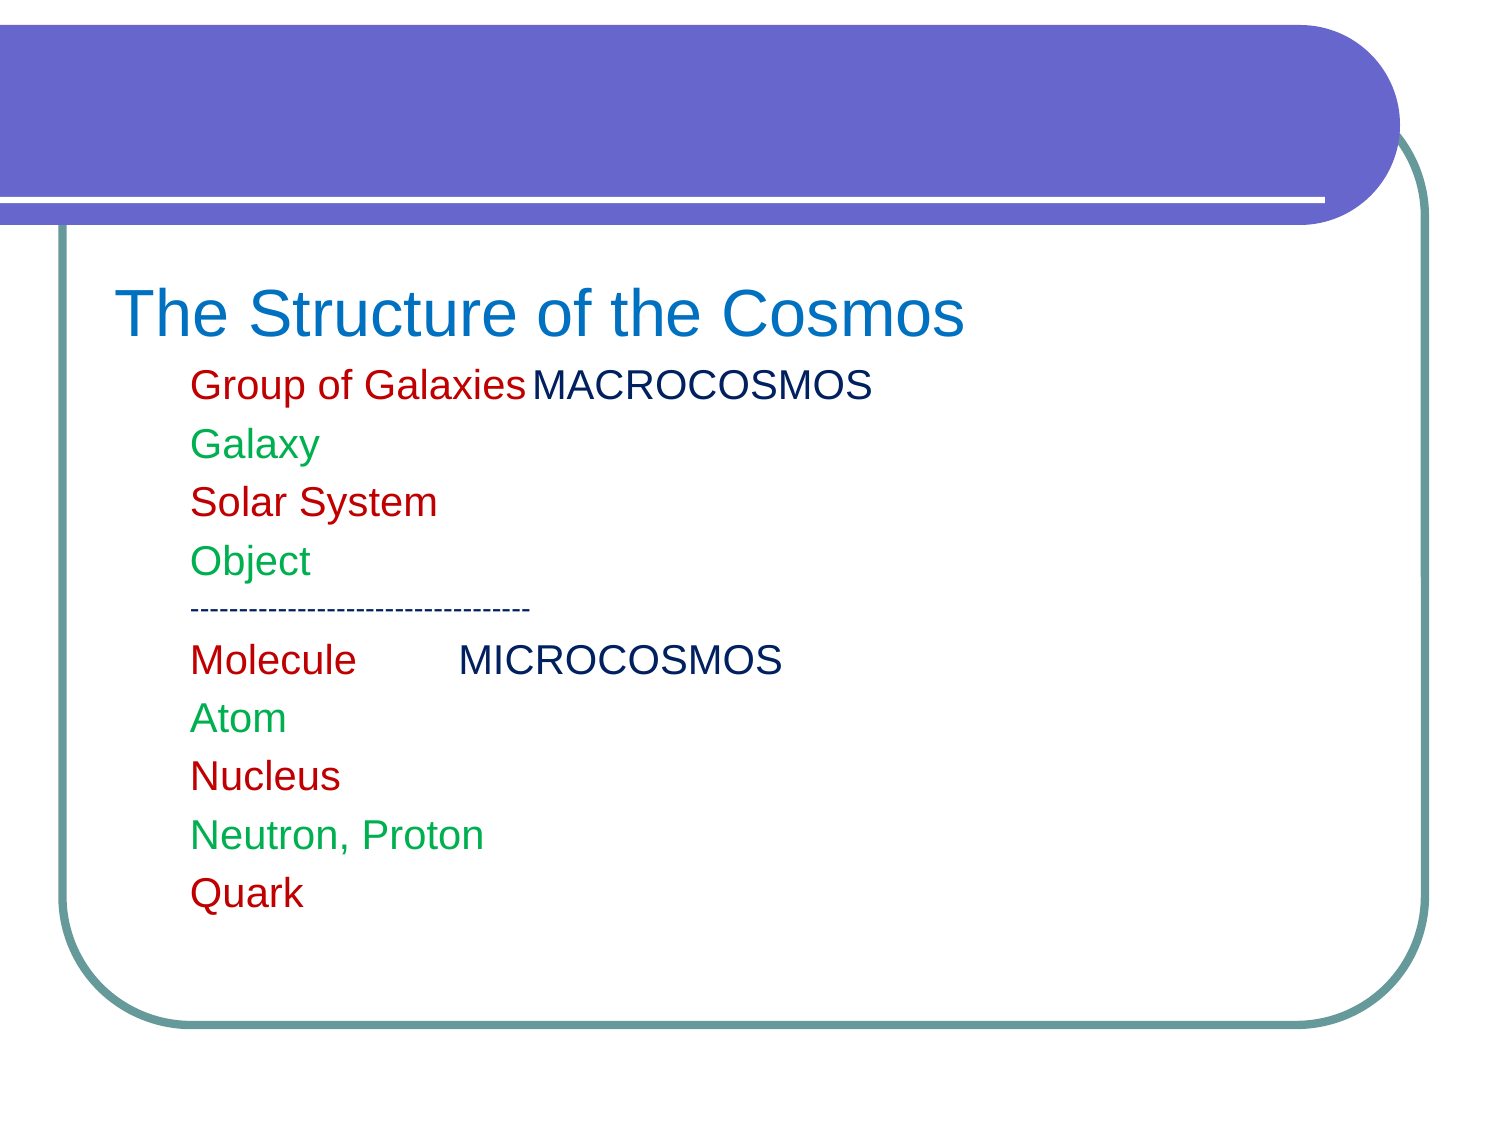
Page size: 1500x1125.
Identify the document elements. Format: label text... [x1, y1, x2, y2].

list The Structure of the Cosmos Group of Galaxies MACROCOSMOS Galaxy Solar System Object ----------------------------------- Molecule MICROCOSMOS Atom Nucleus Neutron, Proton Quark [99, 262, 1400, 988]
